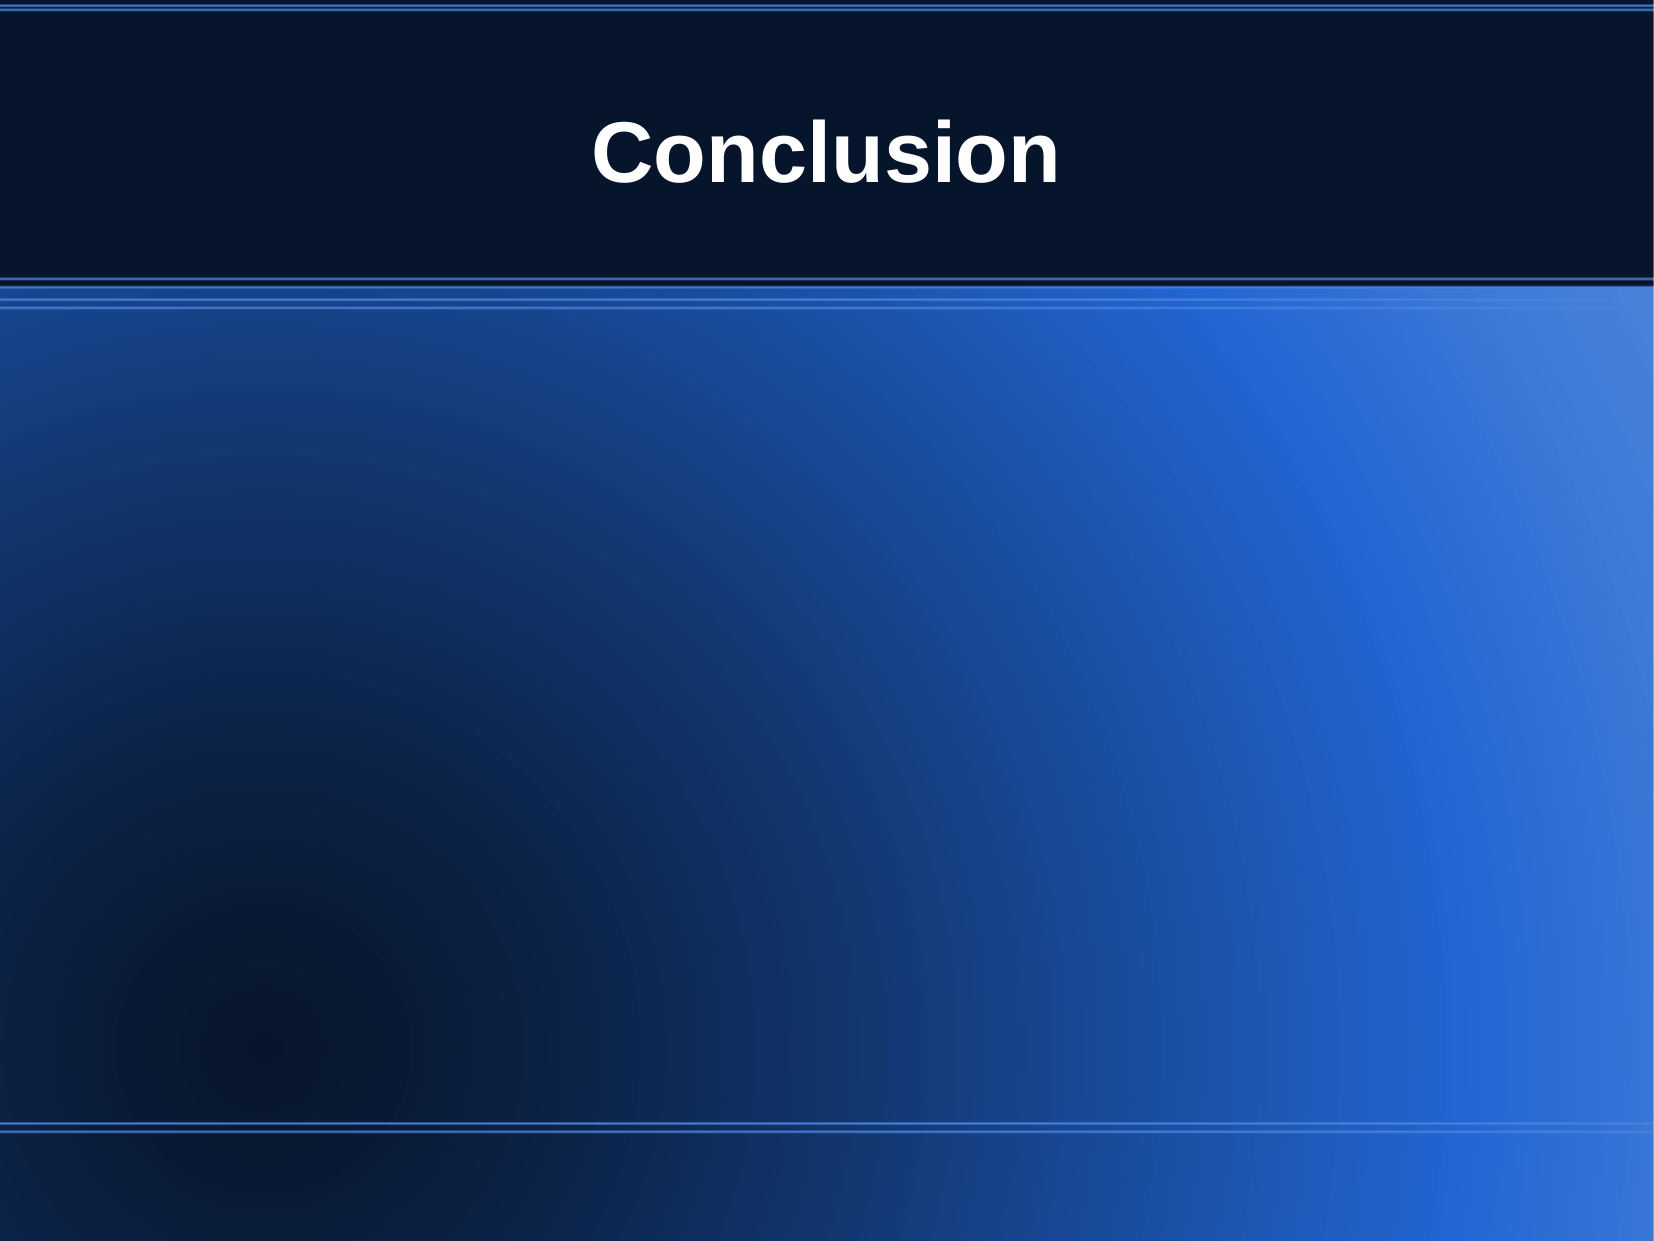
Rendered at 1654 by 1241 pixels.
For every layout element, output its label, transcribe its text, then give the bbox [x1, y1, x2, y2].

title Conclusion [82, 49, 1571, 257]
picture [0, 0, 1654, 1241]
